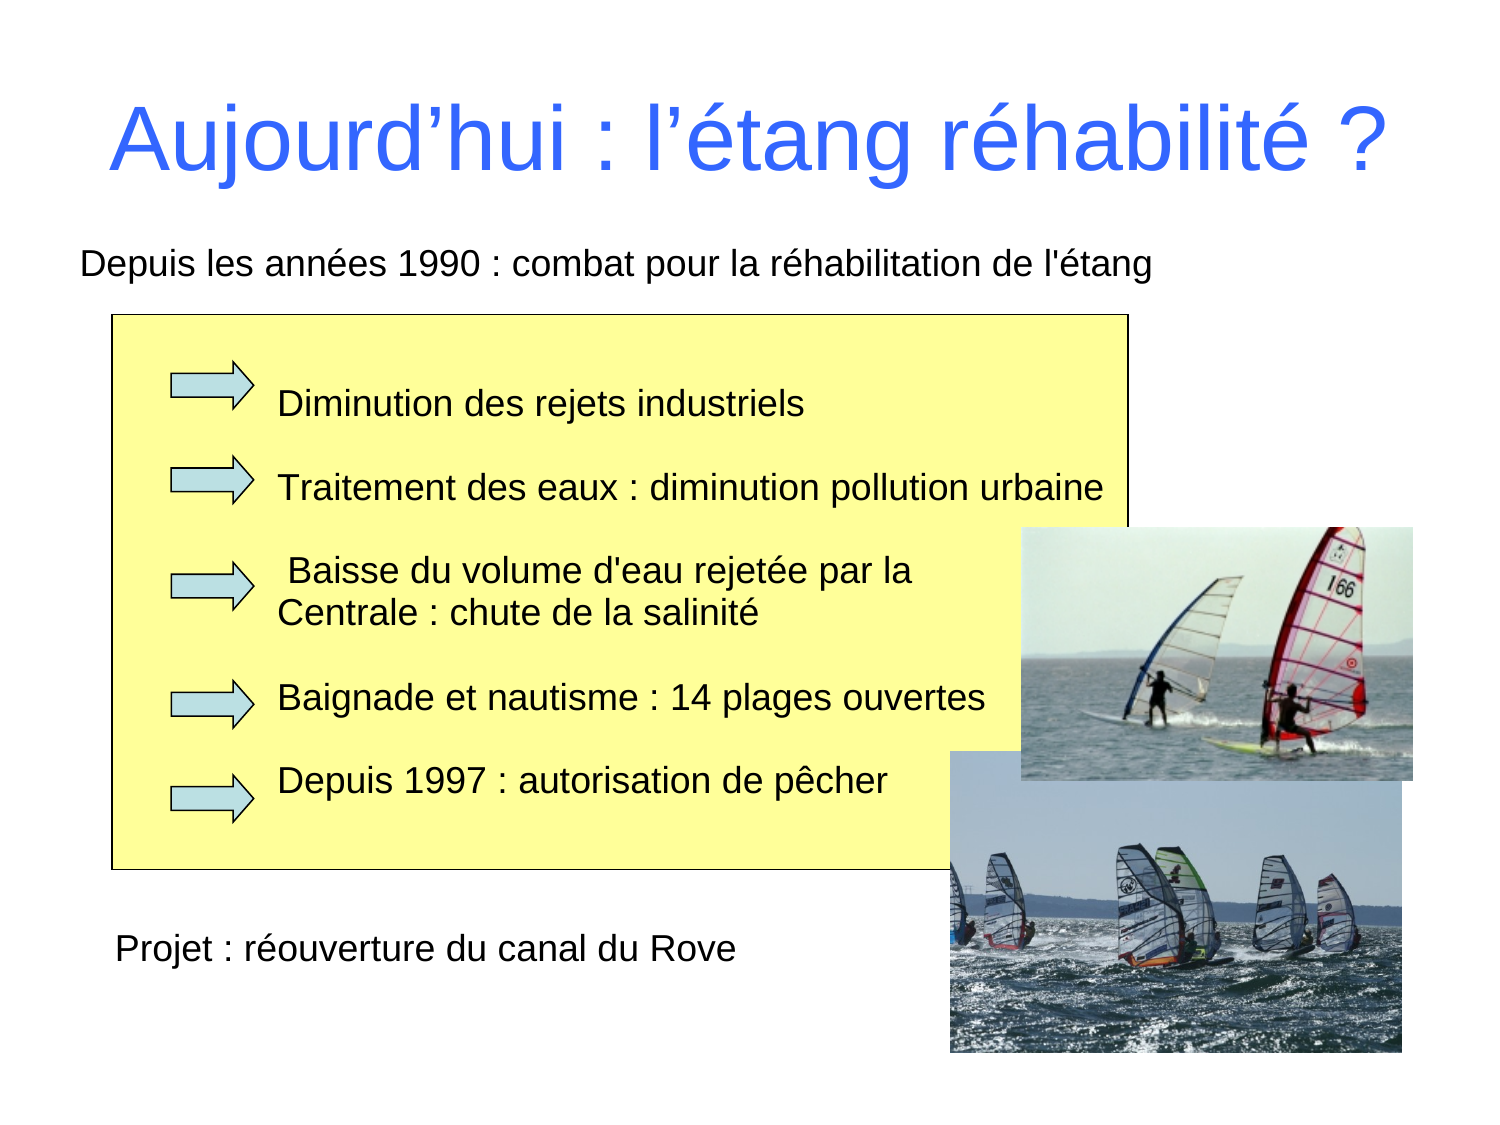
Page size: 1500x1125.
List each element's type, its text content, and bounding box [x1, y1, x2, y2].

text_box [171, 361, 254, 409]
picture [950, 527, 1413, 1053]
text_box [171, 680, 254, 728]
text_box [171, 562, 254, 610]
text_box Projet : réouverture du canal du Rove [100, 893, 950, 1012]
title Aujourd’hui : l’étang réhabilité ? [75, 45, 1426, 233]
text_box [171, 456, 254, 504]
list Depuis les années 1990 : combat pour la réhabilitation de l'étang [64, 208, 1247, 497]
text_box Diminution des rejets industriels Traitement des eaux : diminution pollution urbaine Baisse du volume d'eau rejetée par la Centrale : chute de la salinité Baignade et nautisme : 14 plages ouvertes Depuis 1997 : autorisation de pêcher [112, 314, 1129, 870]
text_box [171, 774, 254, 823]
